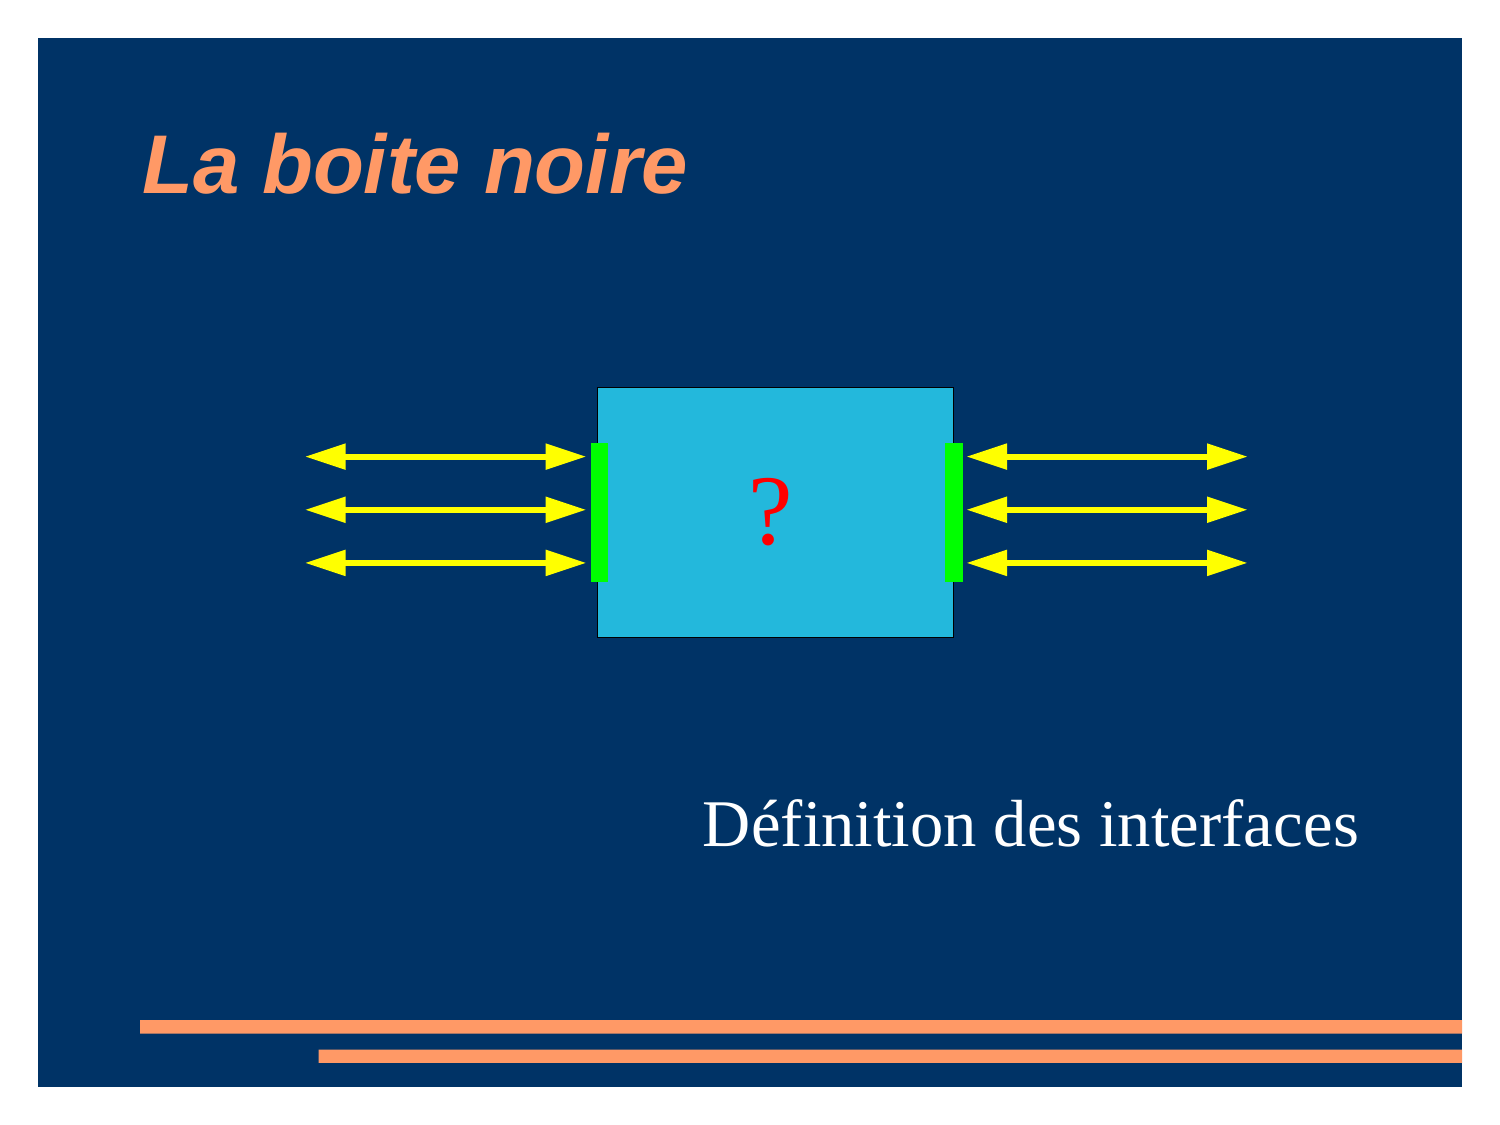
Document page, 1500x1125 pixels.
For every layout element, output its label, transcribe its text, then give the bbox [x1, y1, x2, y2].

text_box ? [748, 455, 855, 577]
title La boite noire [142, 76, 1359, 253]
text_box Définition des interfaces [215, 787, 1361, 869]
text_box [597, 387, 954, 638]
